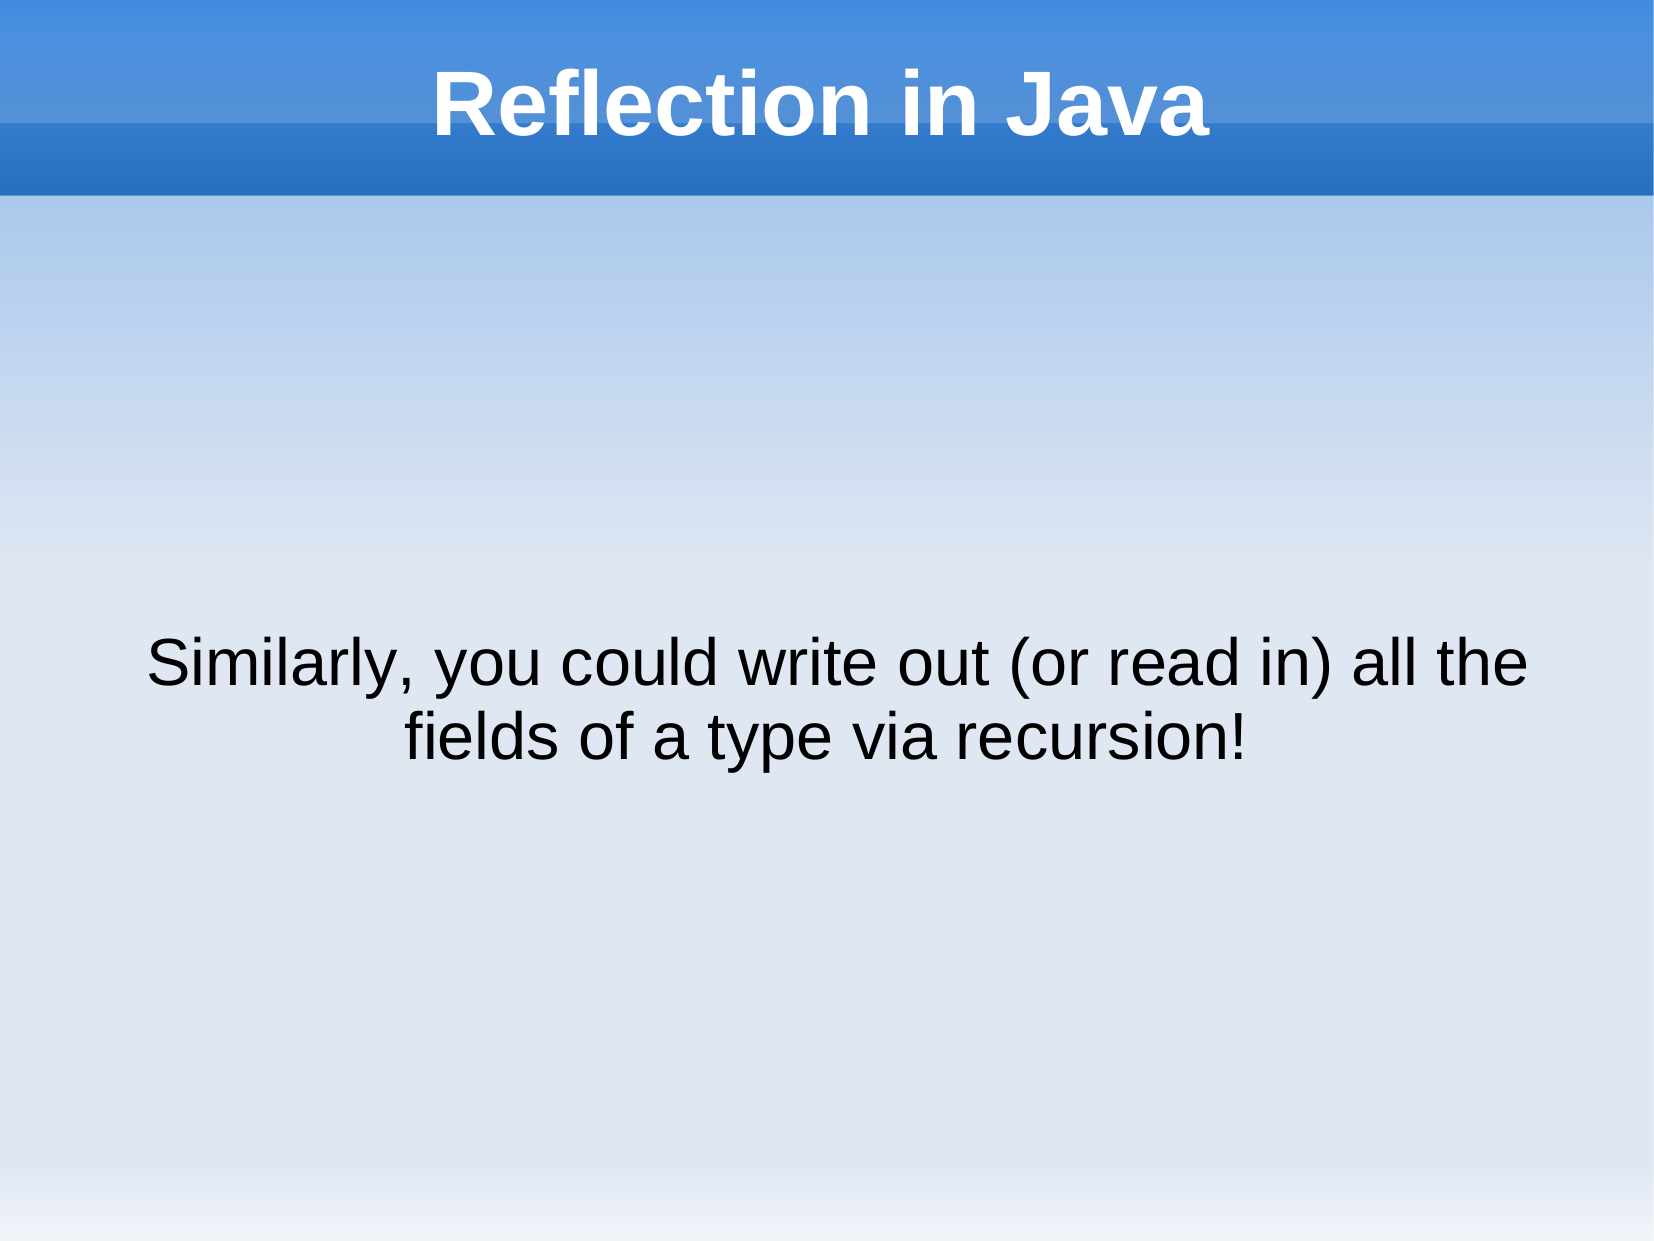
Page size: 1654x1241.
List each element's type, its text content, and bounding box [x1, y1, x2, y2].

subtitle Similarly, you could write out (or read in) all the fields of a type via recursion! [82, 290, 1571, 1109]
picture [0, 0, 1654, 1241]
title Reflection in Java [76, 0, 1565, 208]
